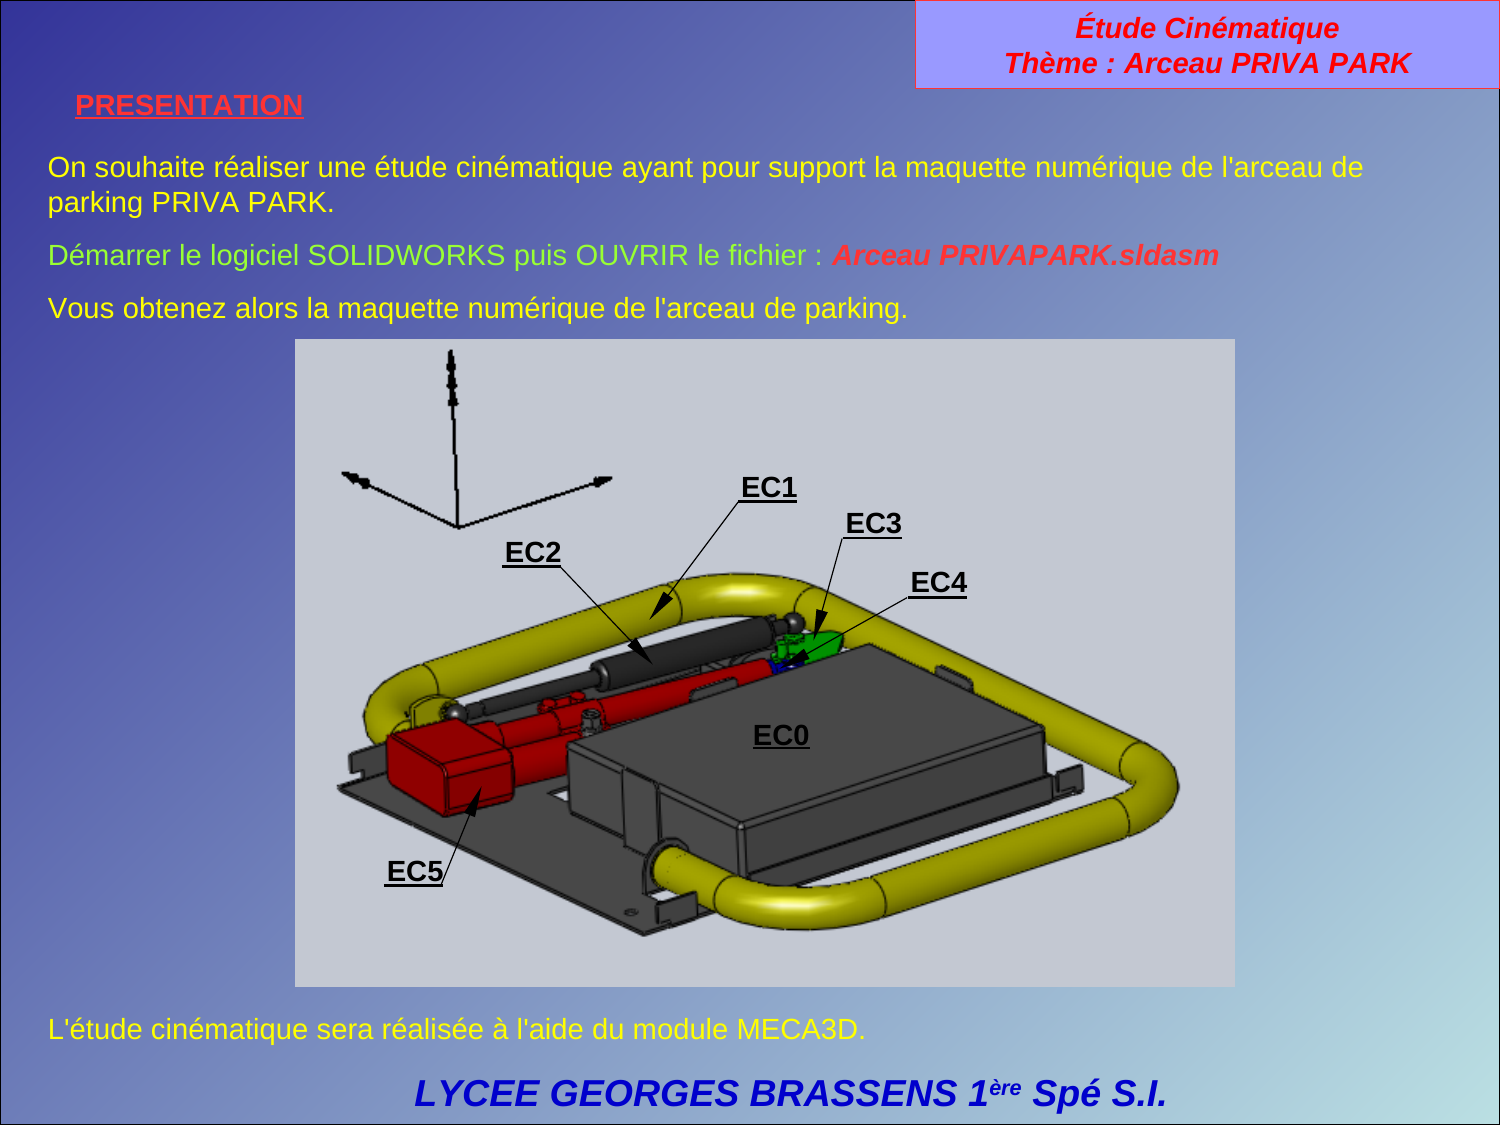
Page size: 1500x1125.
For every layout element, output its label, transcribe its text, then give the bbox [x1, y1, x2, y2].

text_box EC0 [738, 708, 827, 768]
text_box EC1 [726, 460, 815, 520]
text_box EC2 [490, 525, 579, 585]
text_box EC4 [895, 555, 985, 615]
text_box EC3 [830, 496, 920, 556]
text_box Vous obtenez alors la maquette numérique de l'arceau de parking. [33, 282, 1449, 333]
text_box On souhaite réaliser une étude cinématique ayant pour support la maquette numérique de l'arceau de parking PRIVA PARK. [33, 140, 1449, 226]
text_box EC5 [372, 844, 461, 904]
text_box L'étude cinématique sera réalisée à l'aide du module MECA3D. [33, 1002, 1449, 1054]
text_box Démarrer le logiciel SOLIDWORKS puis OUVRIR le fichier : Arceau PRIVAPARK.sldasm [33, 228, 1449, 280]
picture [295, 339, 1235, 987]
text_box PRESENTATION [60, 78, 319, 129]
